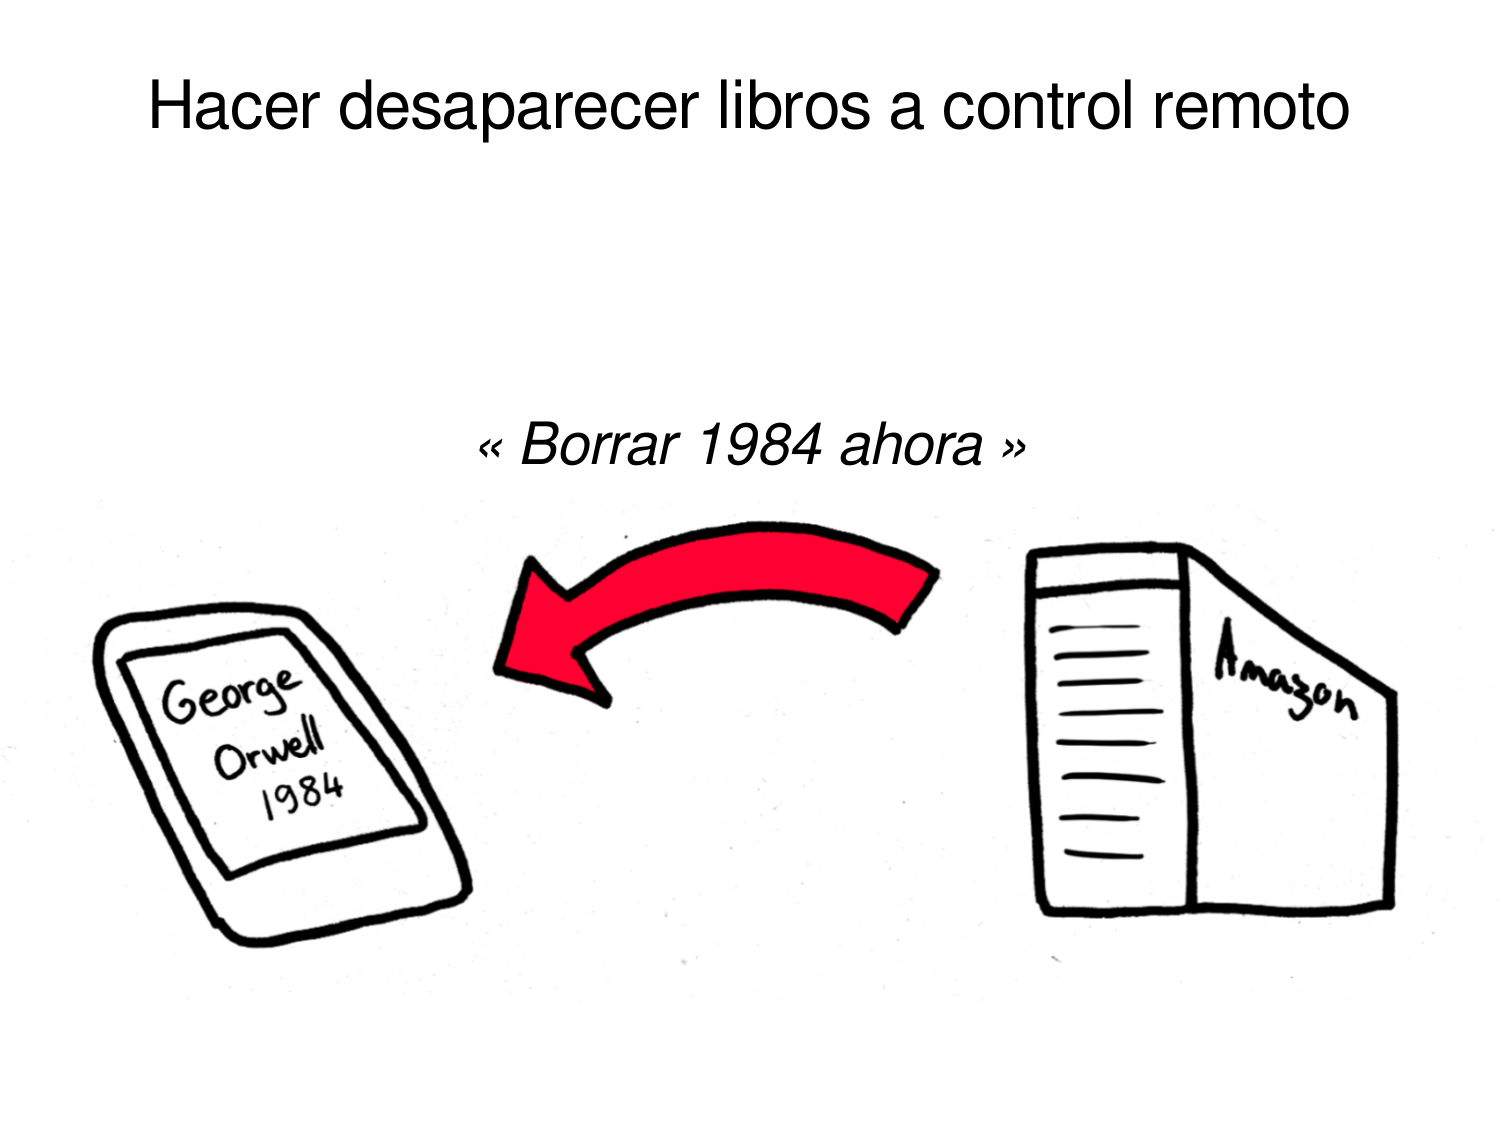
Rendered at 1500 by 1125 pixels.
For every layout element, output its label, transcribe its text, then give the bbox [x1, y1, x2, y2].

picture [0, 500, 1500, 1003]
text_box « Borrar 1984 ahora » [41, 366, 1459, 500]
text_box Hacer desaparecer libros a control remoto [82, 60, 1418, 158]
